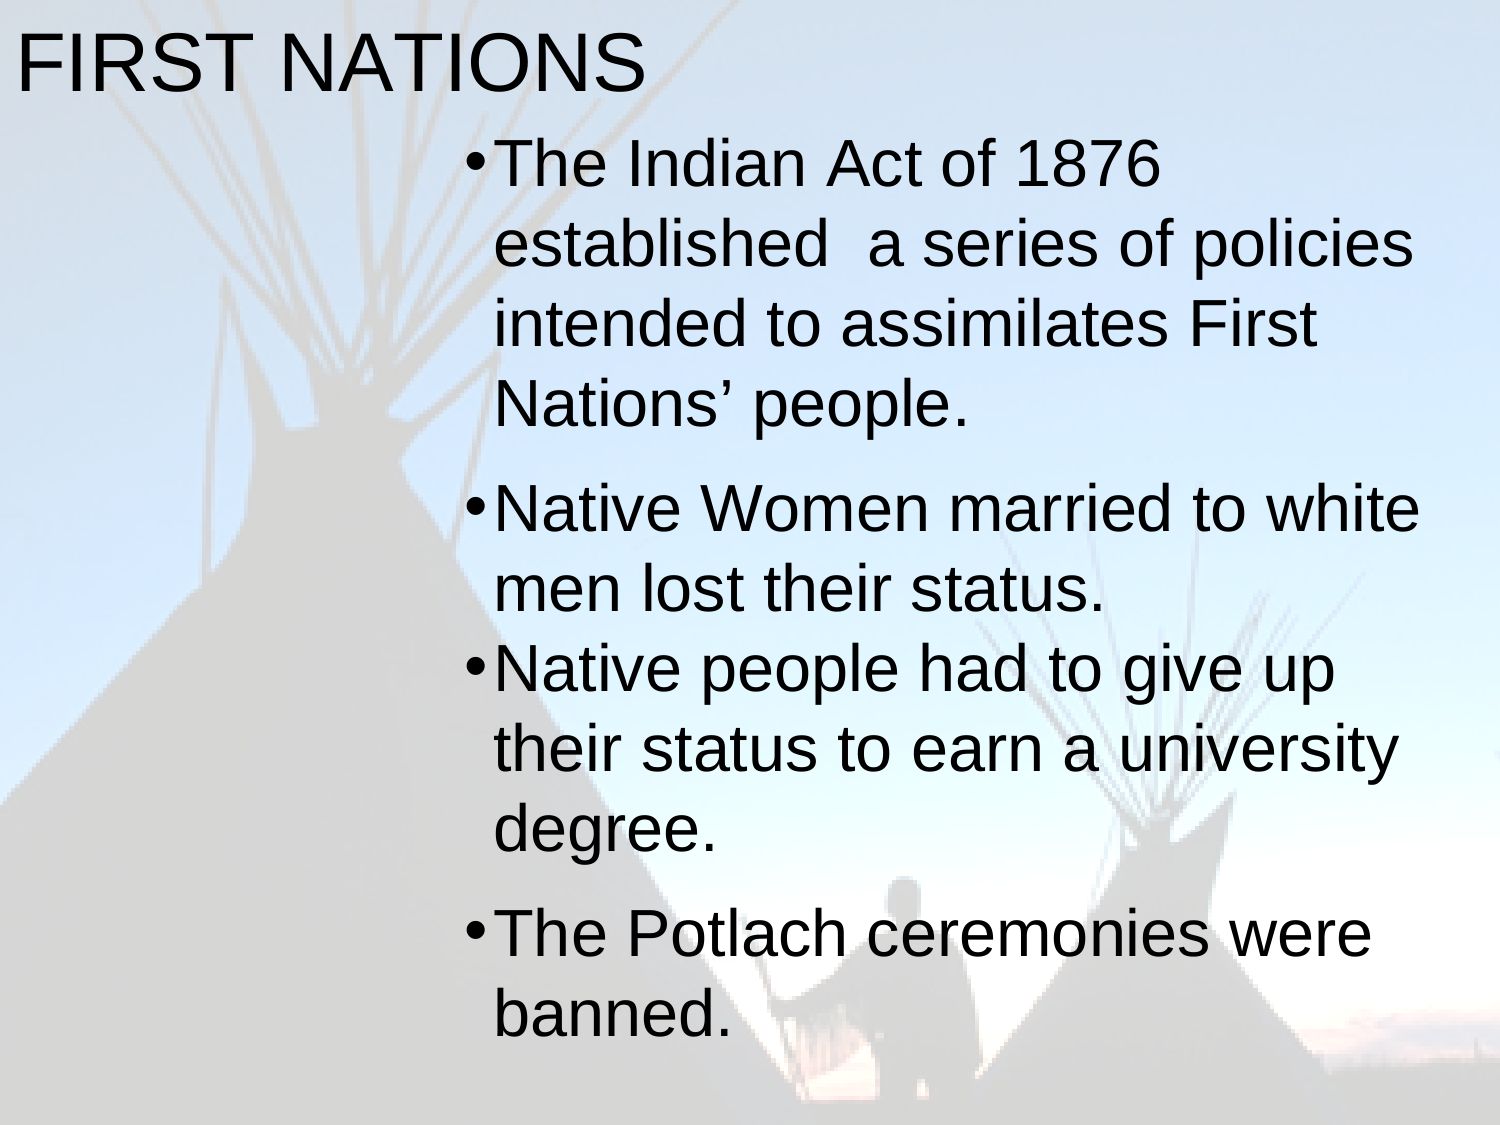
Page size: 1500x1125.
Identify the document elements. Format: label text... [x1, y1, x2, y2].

text_box FIRST NATIONS [0, 0, 664, 116]
picture [0, 0, 1500, 1125]
text_box The Indian Act of 1876 established a series of policies intended to assimilates First Nations’ people. Native Women married to white men lost their status. Native people had to give up their status to earn a university degree. The Potlach ceremonies were banned. [449, 112, 1453, 1058]
